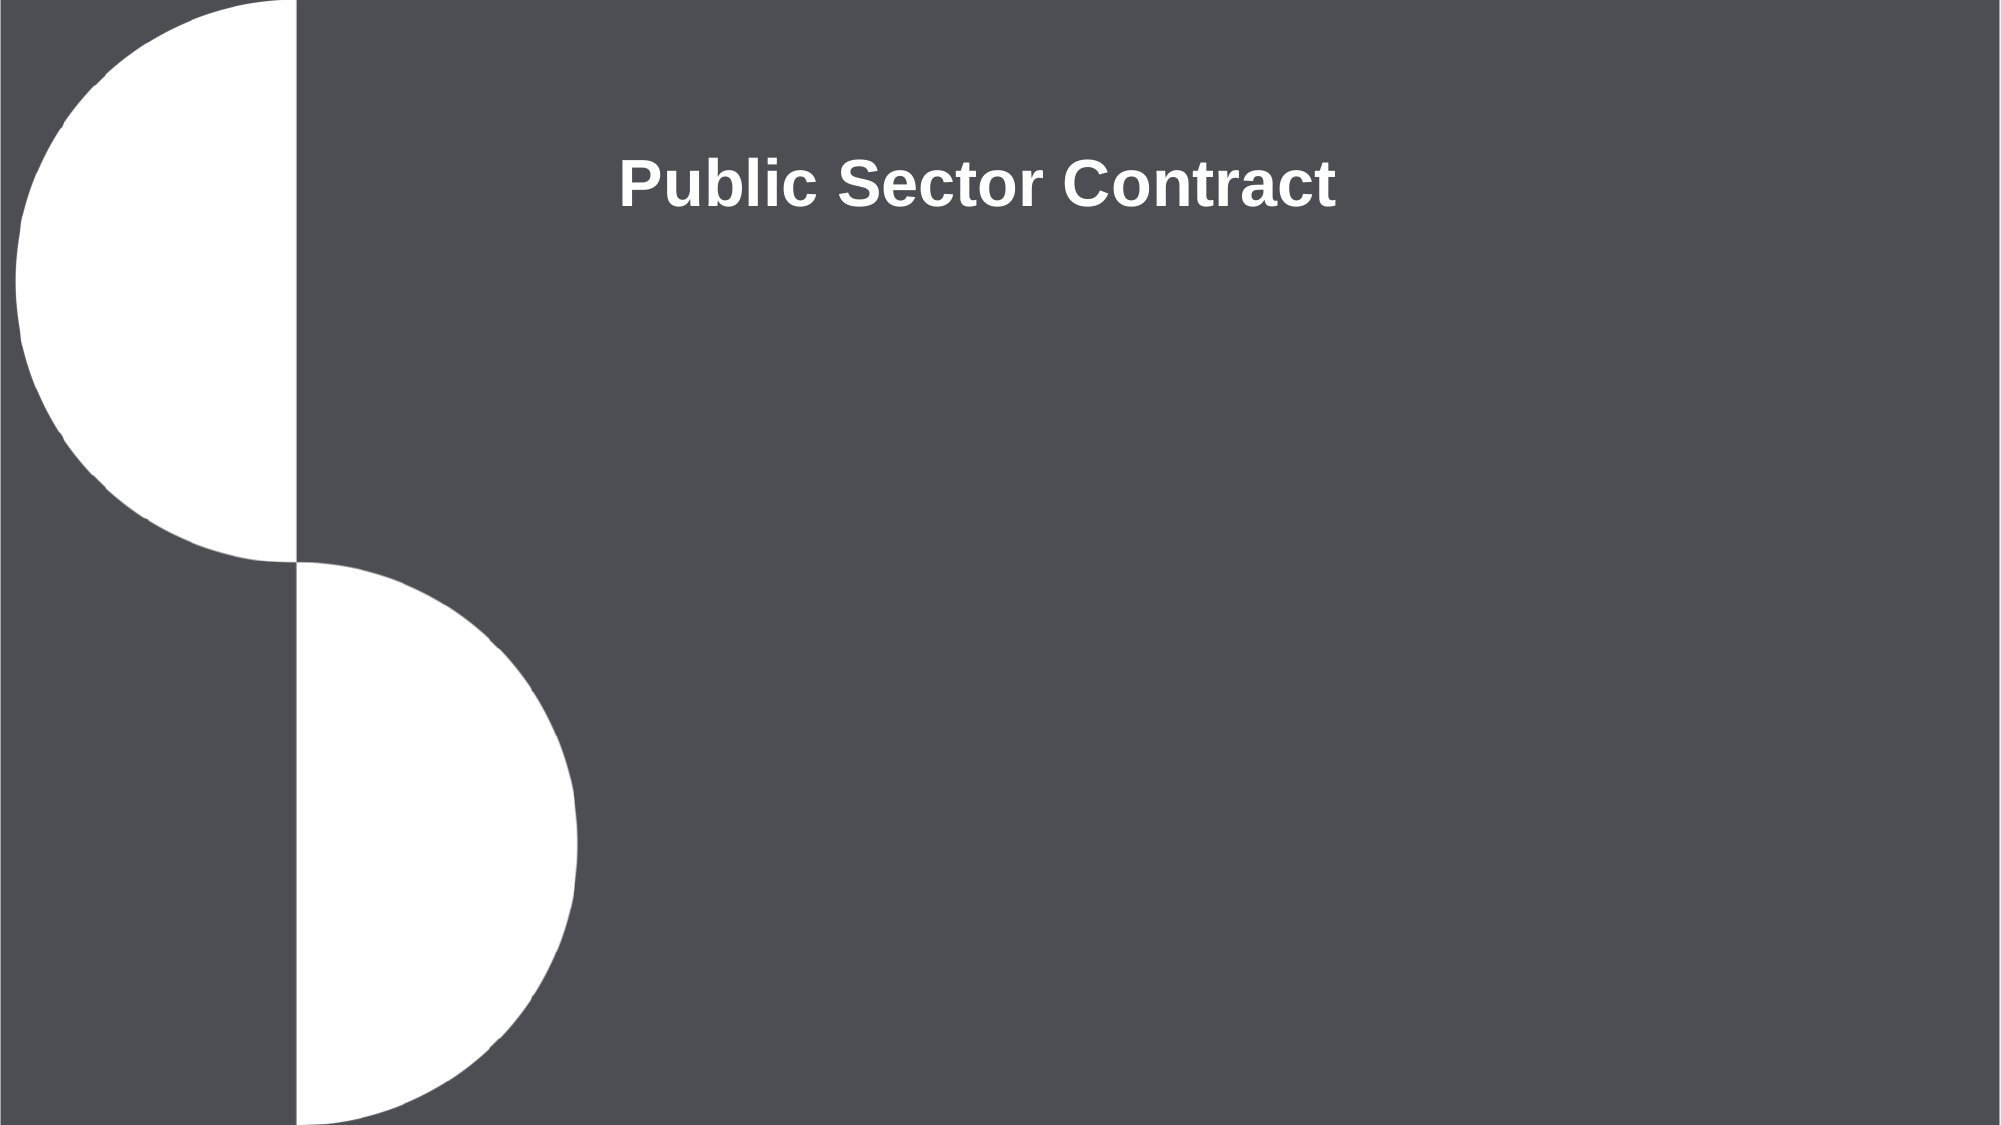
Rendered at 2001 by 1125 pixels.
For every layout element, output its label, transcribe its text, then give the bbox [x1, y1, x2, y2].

title Public Sector Contract [618, 139, 1854, 279]
